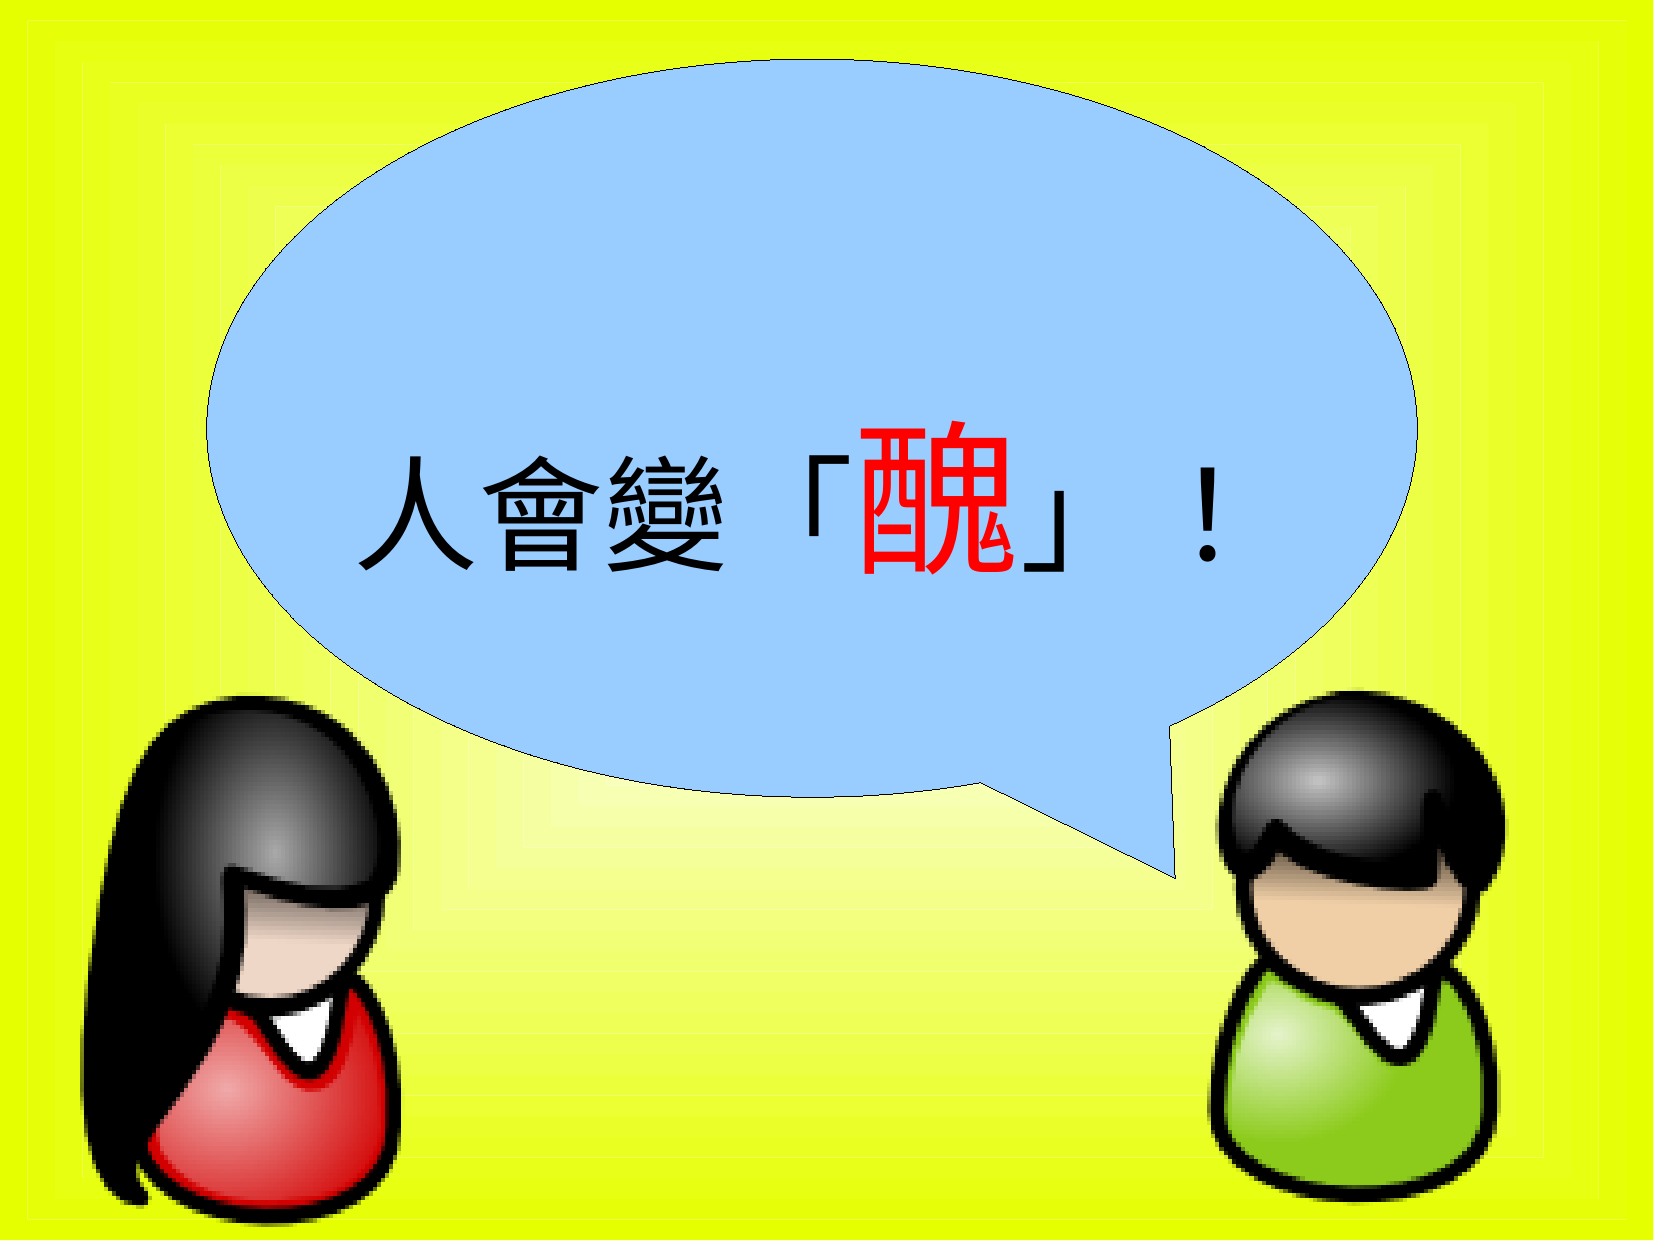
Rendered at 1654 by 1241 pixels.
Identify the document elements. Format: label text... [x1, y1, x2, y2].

text_box 人會變「醜」！ [206, 59, 1418, 879]
picture [0, 679, 502, 1241]
picture [1092, 679, 1625, 1211]
